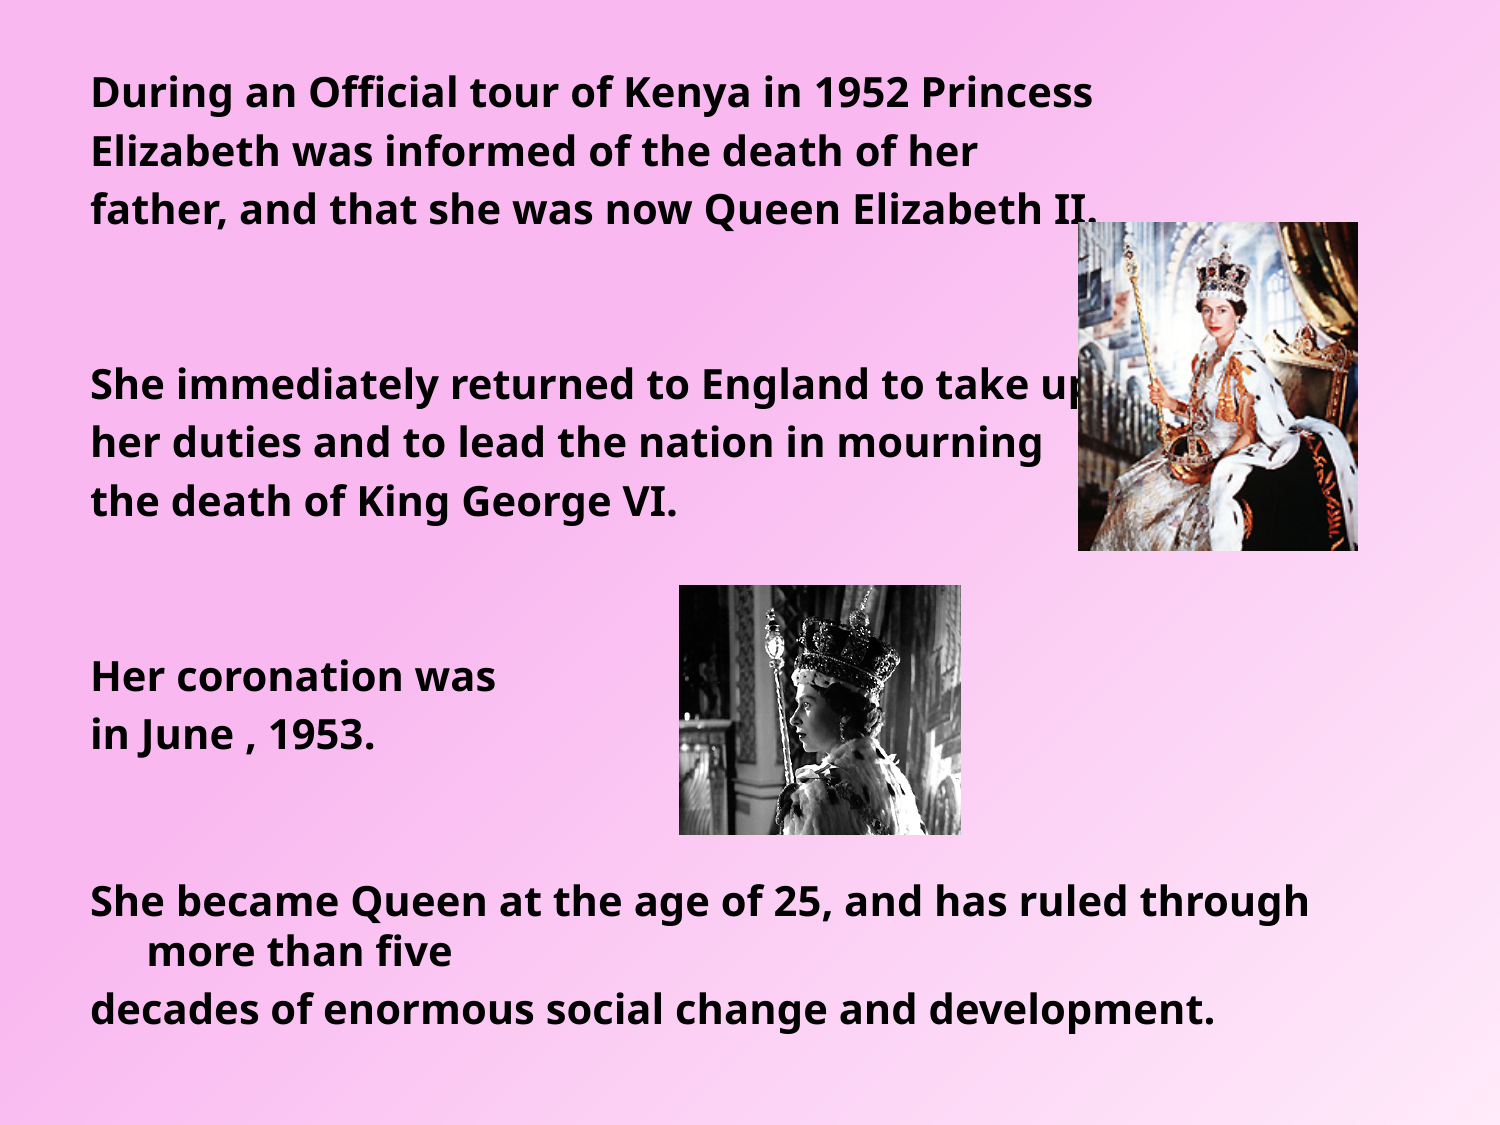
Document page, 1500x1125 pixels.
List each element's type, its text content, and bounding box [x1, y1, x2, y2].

picture [679, 585, 961, 835]
list During an Official tour of Kenya in 1952 Princess Elizabeth was informed of the death of her father, and that she was now Queen Elizabeth II. She immediately returned to England to take up her duties and to lead the nation in mourning the death of King George VI. Her coronation was in June , 1953. She became Queen at the age of 25, and has ruled through more than five decades of enormous social change and development. [75, 58, 1425, 1005]
picture [1078, 222, 1358, 551]
